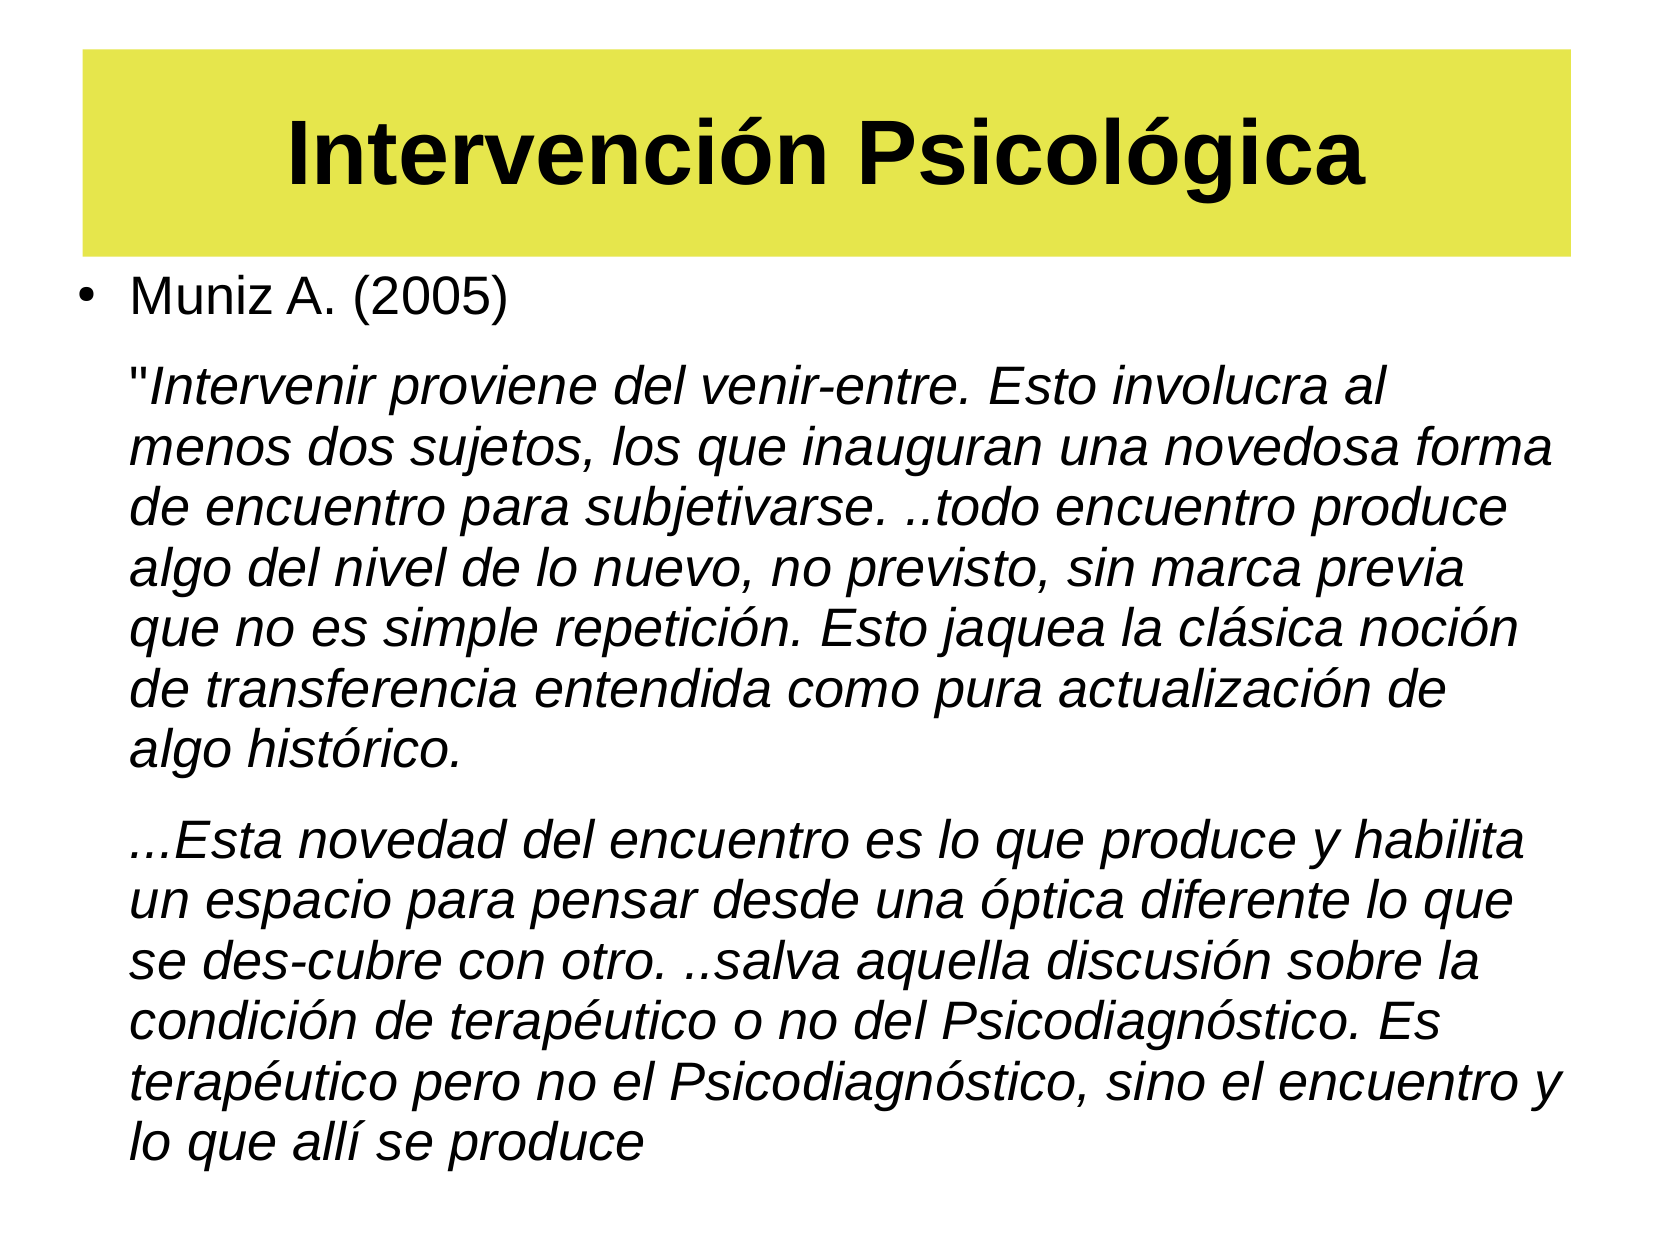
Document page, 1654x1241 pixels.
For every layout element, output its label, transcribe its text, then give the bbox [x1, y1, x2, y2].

title Intervención Psicológica [82, 49, 1571, 257]
list Muniz A. (2005) "Intervenir proviene del venir-entre. Esto involucra al menos dos sujetos, los que inauguran una novedosa forma de encuentro para subjetivarse. ..todo encuentro produce algo del nivel de lo nuevo, no previsto, sin marca previa que no es simple repetición. Esto jaquea la clásica noción de transferencia entendida como pura actualización de algo histórico. ...Esta novedad del encuentro es lo que produce y habilita un espacio para pensar desde una óptica diferente lo que se des-cubre con otro. ..salva aquella discusión sobre la condición de terapéutico o no del Psicodiagnóstico. Es terapéutico pero no el Psicodiagnóstico, sino el encuentro y lo que allí se produce [59, 265, 1565, 1211]
